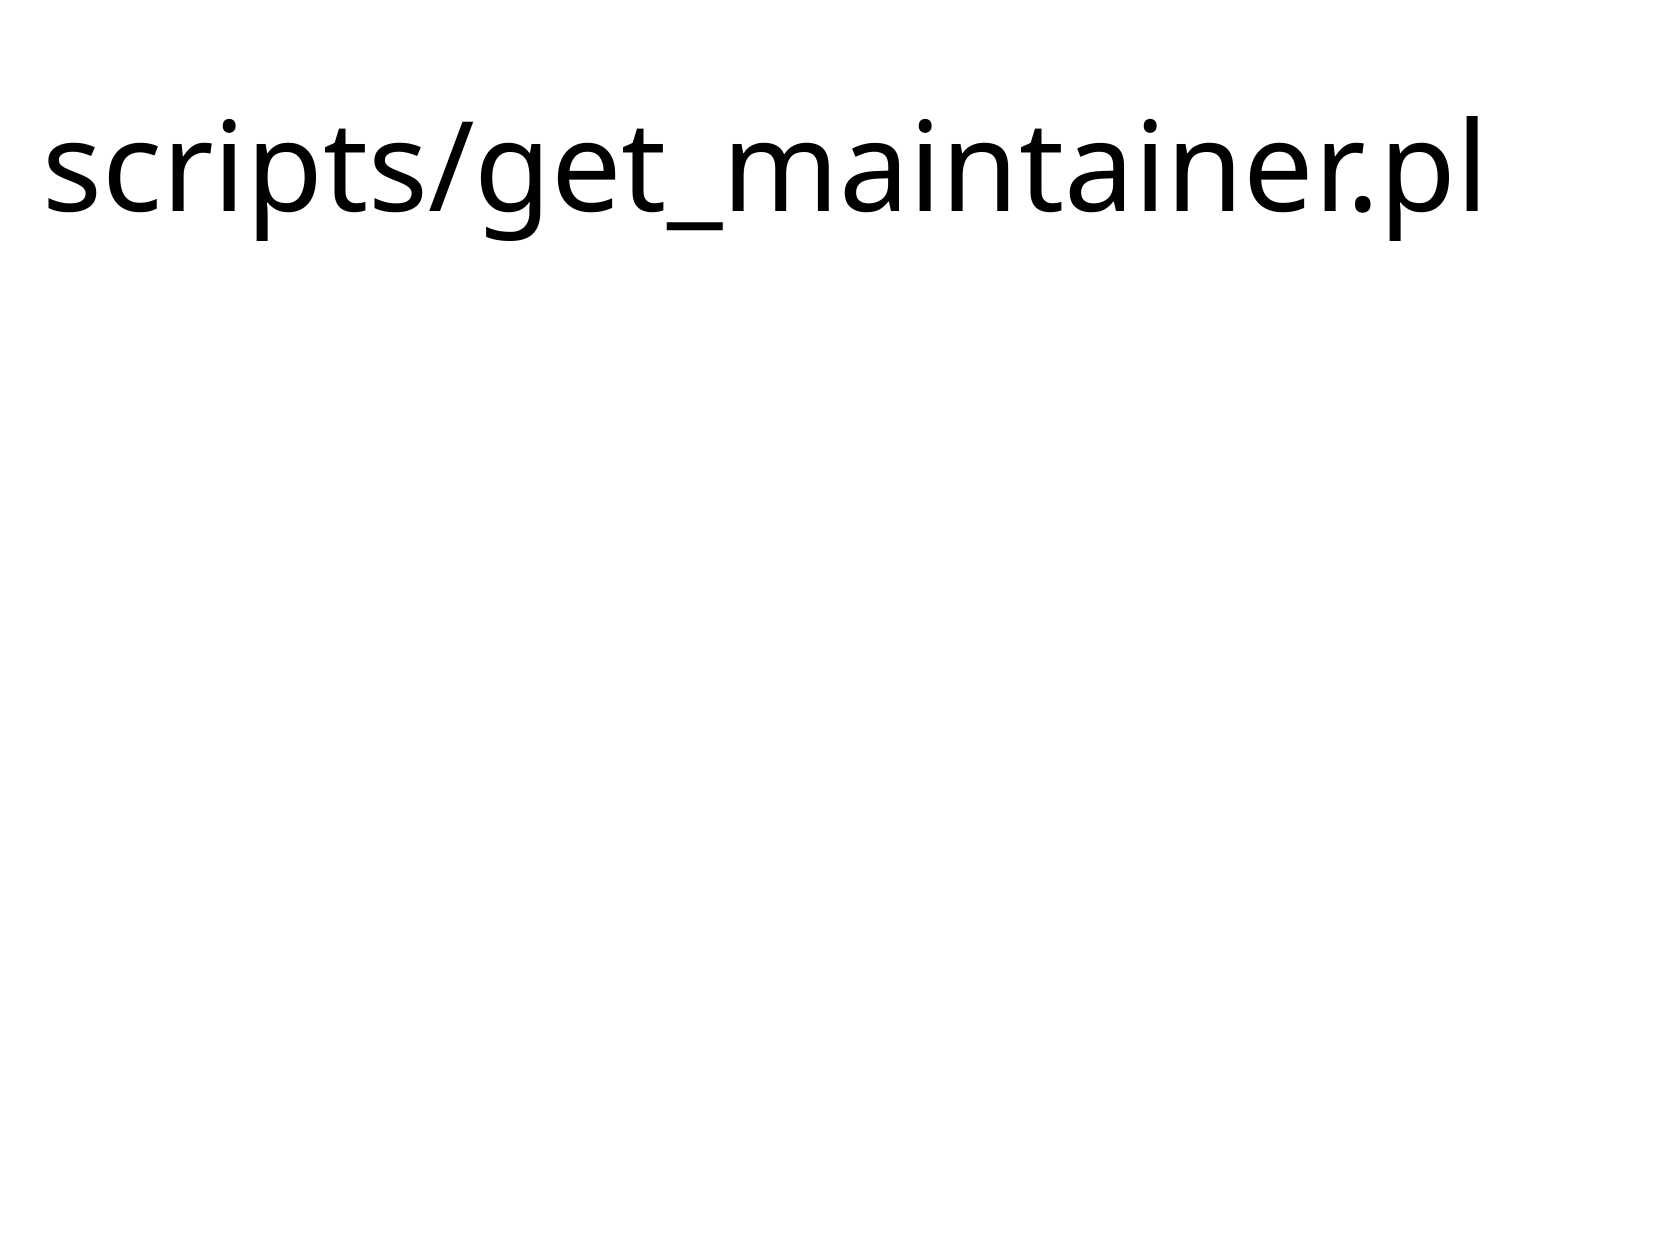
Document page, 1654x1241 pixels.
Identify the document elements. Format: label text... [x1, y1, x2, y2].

text_box scripts/get_maintainer.pl [27, 69, 1619, 236]
